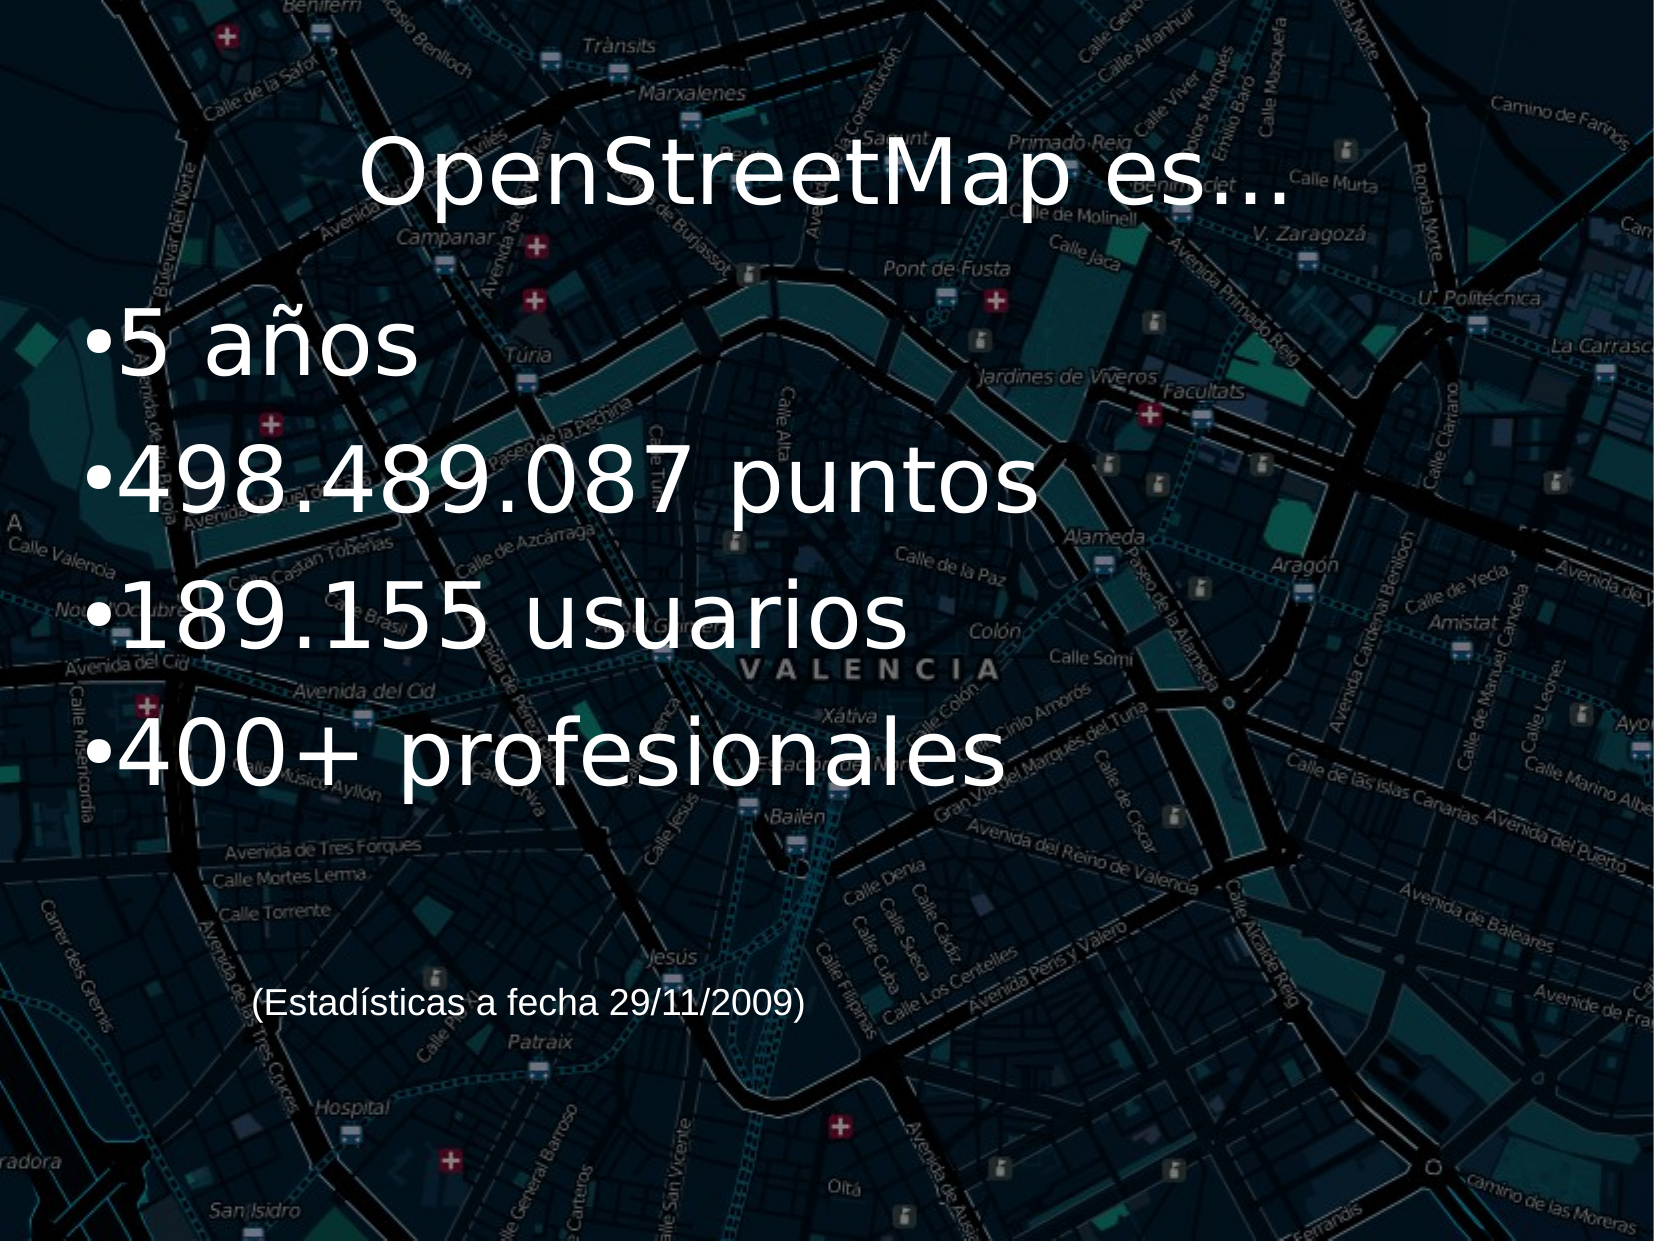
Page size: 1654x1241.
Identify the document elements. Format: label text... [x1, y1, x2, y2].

picture [0, 0, 1654, 1241]
list 5 años 498.489.087 puntos 189.155 usuarios 400+ profesionales [82, 290, 1241, 1109]
text_box (Estadísticas a fecha 29/11/2009) [236, 974, 1093, 1032]
title OpenStreetMap es... [82, 49, 1571, 296]
